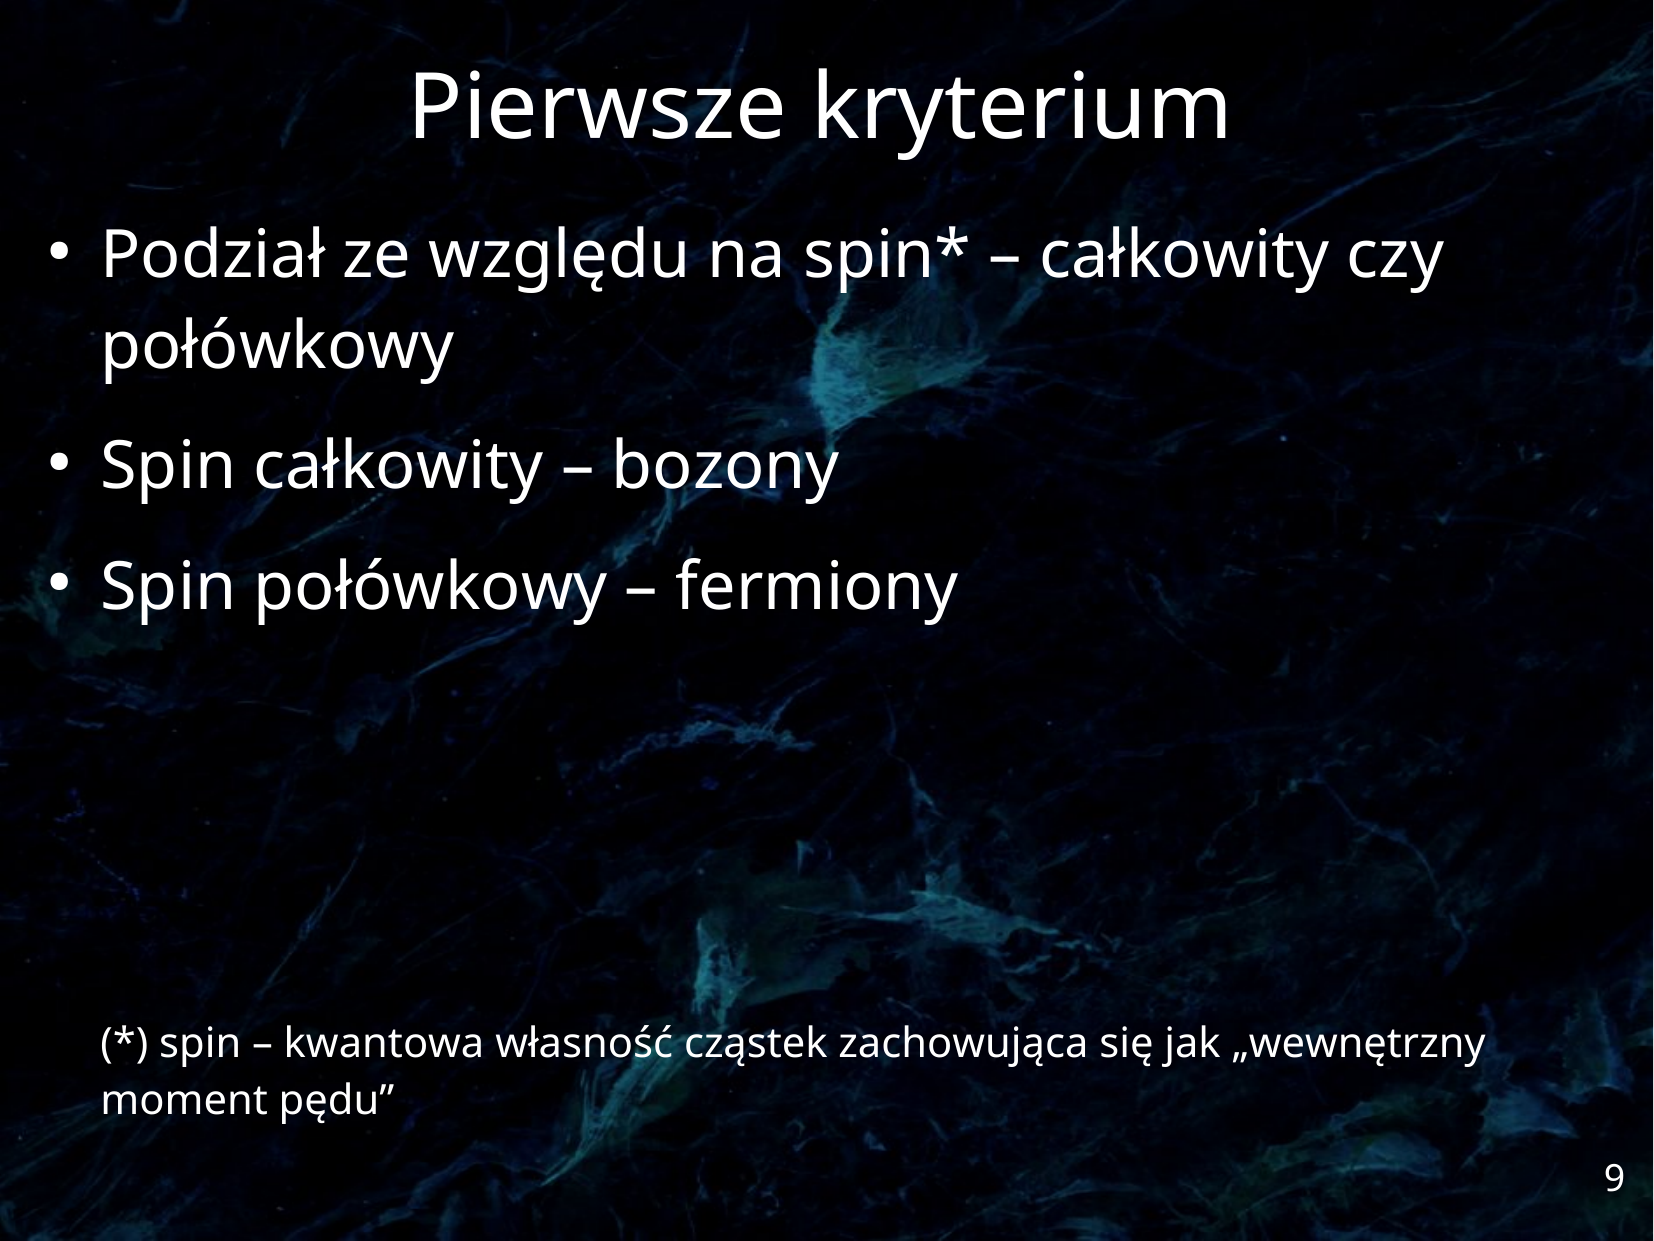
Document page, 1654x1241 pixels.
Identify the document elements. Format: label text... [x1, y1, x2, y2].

picture [0, 0, 1654, 1241]
title Pierwsze kryterium [77, 29, 1565, 178]
list Podział ze względu na spin* – całkowity czy połówkowy Spin całkowity – bozony Spin połówkowy – fermiony (*) spin – kwantowa własność cząstek zachowująca się jak „wewnętrzny moment pędu” [29, 206, 1625, 1145]
